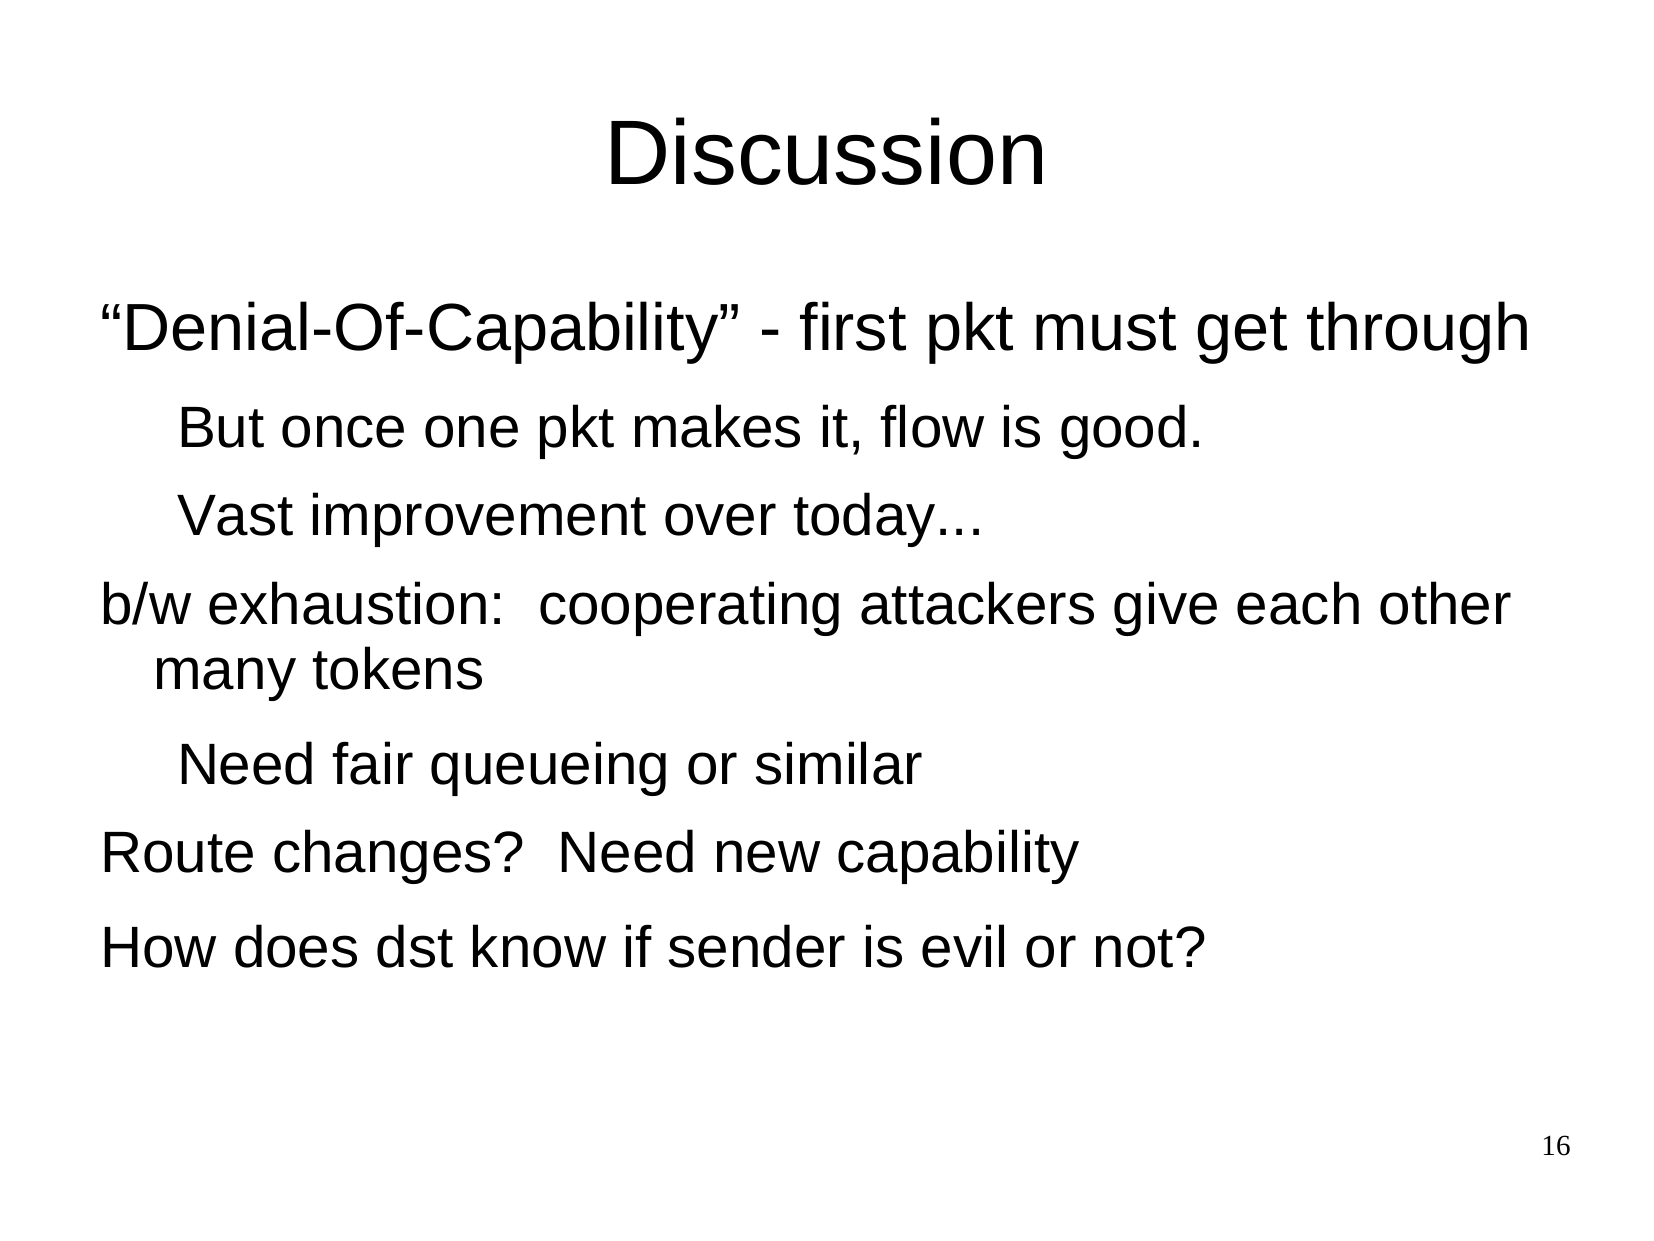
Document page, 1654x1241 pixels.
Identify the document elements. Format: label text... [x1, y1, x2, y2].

title Discussion [82, 56, 1571, 250]
list “Denial-Of-Capability” - first pkt must get through But once one pkt makes it, flow is good. Vast improvement over today... b/w exhaustion: cooperating attackers give each other many tokens Need fair queueing or similar Route changes? Need new capability How does dst know if sender is evil or not? [82, 290, 1571, 1094]
